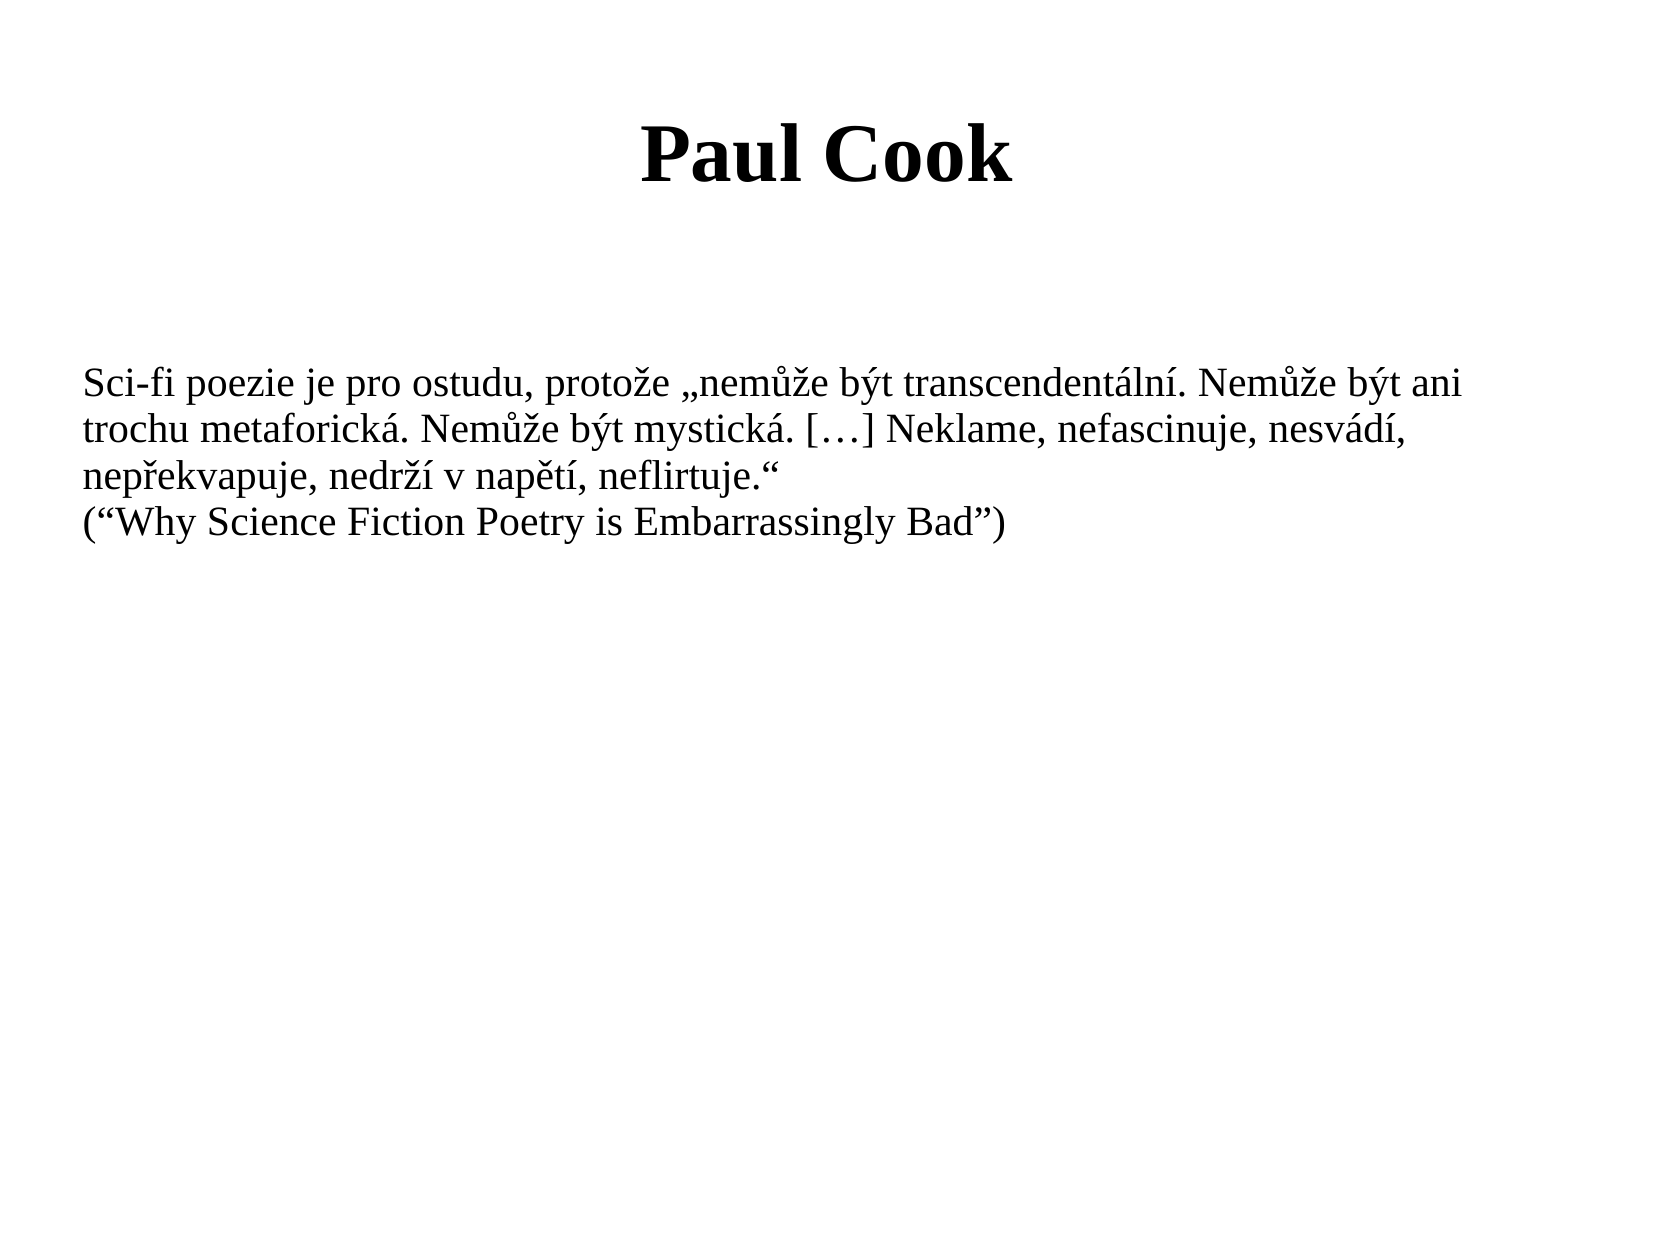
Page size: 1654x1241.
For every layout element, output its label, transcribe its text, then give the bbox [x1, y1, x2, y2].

list Sci-fi poezie je pro ostudu, protože „nemůže být transcendentální. Nemůže být ani trochu metaforická. Nemůže být mystická. […] Neklame, nefascinuje, nesvádí, nepřekvapuje, nedrží v napětí, neflirtuje.“ (“Why Science Fiction Poetry is Embarrassingly Bad”) [82, 290, 1571, 1010]
title Paul Cook [82, 49, 1571, 257]
